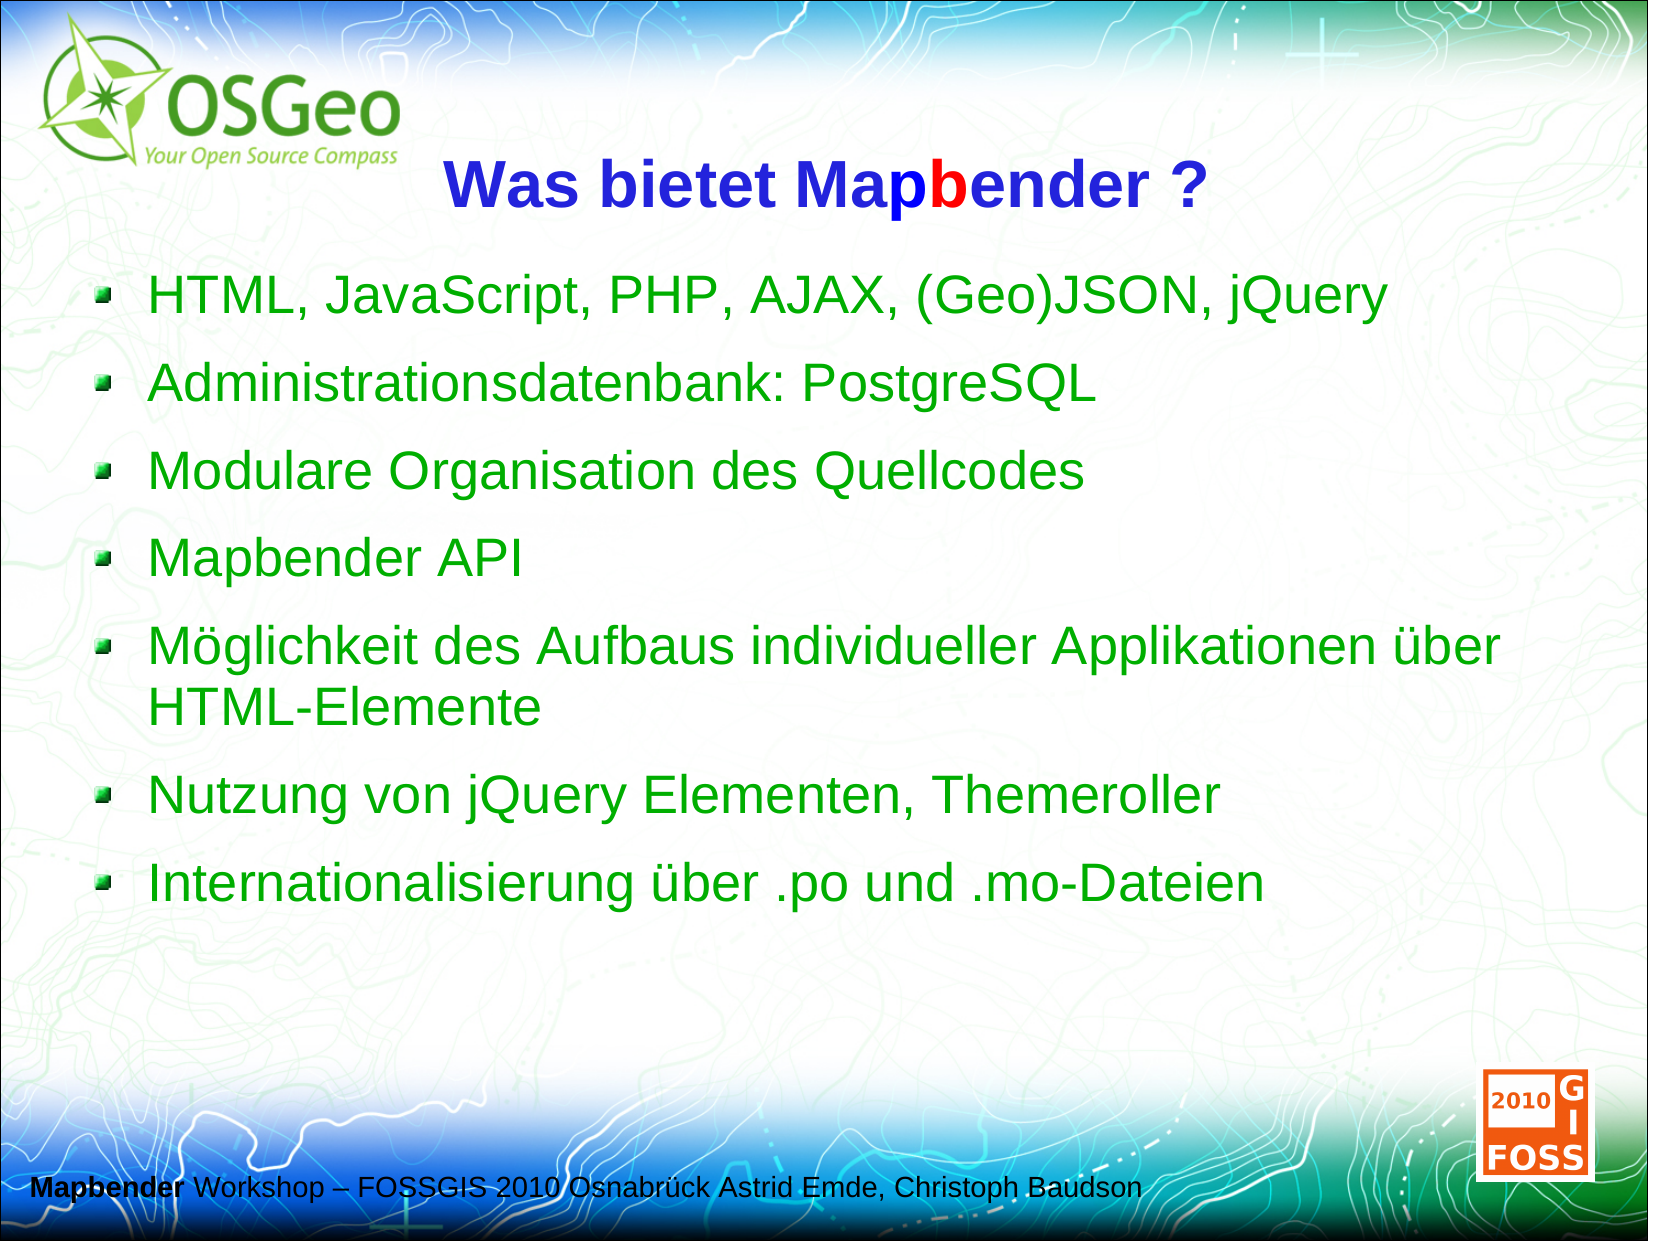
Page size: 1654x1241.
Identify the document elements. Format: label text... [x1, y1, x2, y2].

list HTML, JavaScript, PHP, AJAX, (Geo)JSON, jQuery Administrationsdatenbank: PostgreSQL Modulare Organisation des Quellcodes Mapbender API Möglichkeit des Aufbaus individueller Applikationen über HTML-Elemente Nutzung von jQuery Elementen, Themeroller Internationalisierung über .po und .mo-Dateien [76, 264, 1565, 1084]
picture [1, 1, 1647, 1240]
title Was bietet Mapbender ? [82, 96, 1571, 272]
